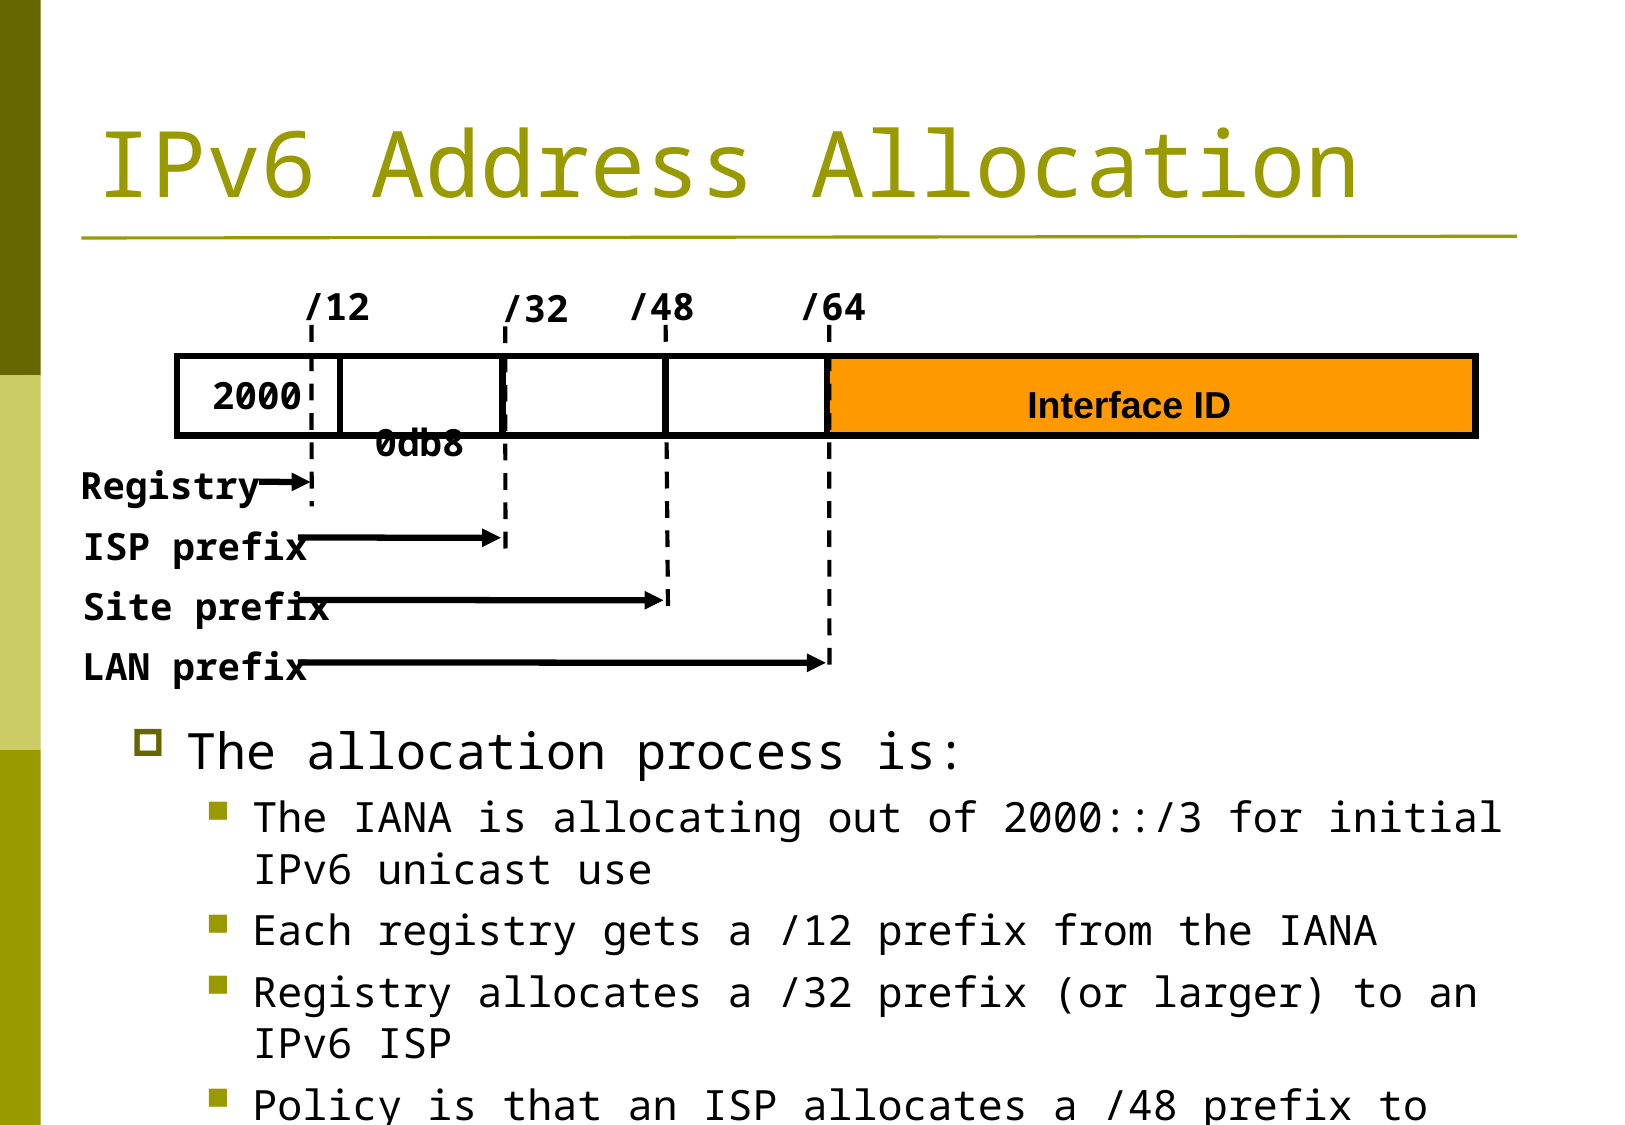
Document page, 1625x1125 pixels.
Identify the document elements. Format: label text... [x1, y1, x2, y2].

text_box Site prefix [67, 574, 366, 635]
text_box /48 [609, 274, 714, 336]
text_box Interface ID [1015, 374, 1244, 432]
text_box /64 [780, 274, 885, 336]
text_box ISP prefix [67, 514, 366, 574]
title IPv6 Address Allocation [81, 45, 1544, 233]
text_box /12 [284, 274, 388, 336]
text_box /32 [482, 277, 587, 338]
text_box Registry [65, 454, 364, 515]
text_box 0db8 [349, 366, 490, 473]
text_box [827, 356, 1476, 436]
list The allocation process is: The IANA is allocating out of 2000::/3 for initial IPv6 unicast use Each registry gets a /12 prefix from the IANA Registry allocates a /32 prefix (or larger) to an IPv6 ISP Policy is that an ISP allocates a /48 prefix to each end customer [116, 712, 1528, 1105]
text_box 2000 [187, 364, 328, 426]
text_box LAN prefix [67, 635, 366, 696]
